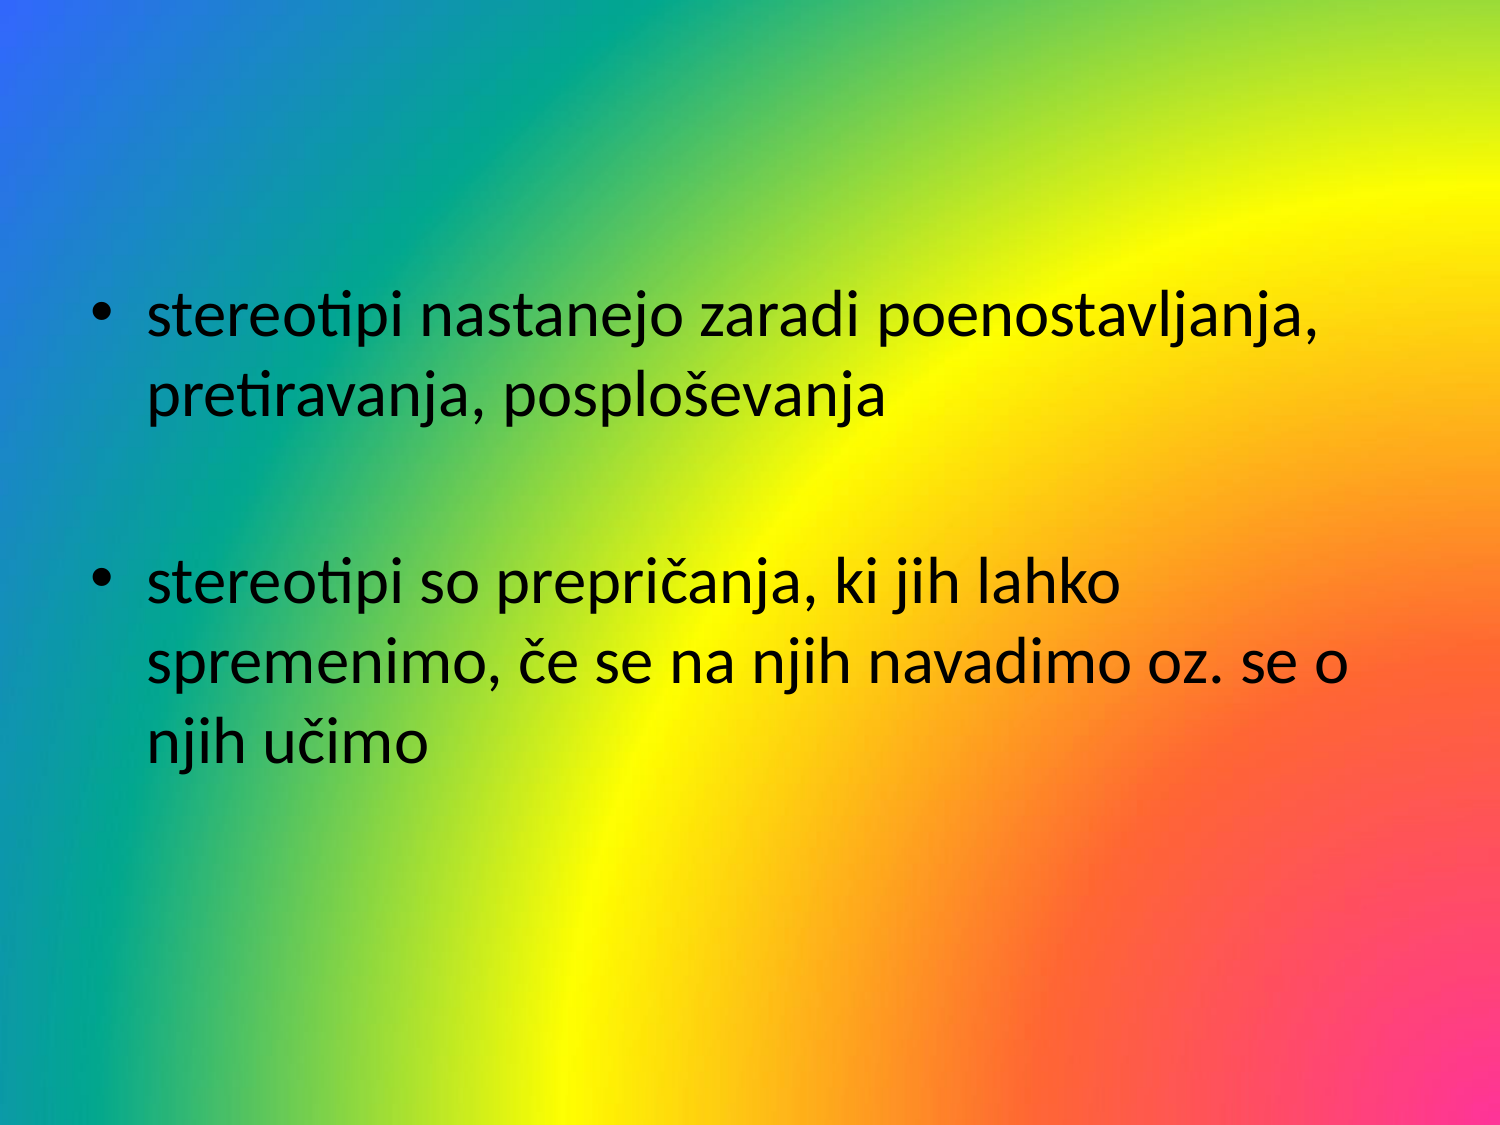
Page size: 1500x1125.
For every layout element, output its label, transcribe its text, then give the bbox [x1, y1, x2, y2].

list stereotipi nastanejo zaradi poenostavljanja, pretiravanja, posploševanja stereotipi so prepričanja, ki jih lahko spremenimo, če se na njih navadimo oz. se o njih učimo [75, 262, 1425, 1005]
picture [0, 0, 1500, 1125]
list stereotipi nastanejo zaradi poenostavljanja, pretiravanja, posploševanja stereotipi so prepričanja, ki jih lahko spremenimo, če se na njih navadimo oz. se o njih učimo [940, 556, 1425, 1005]
